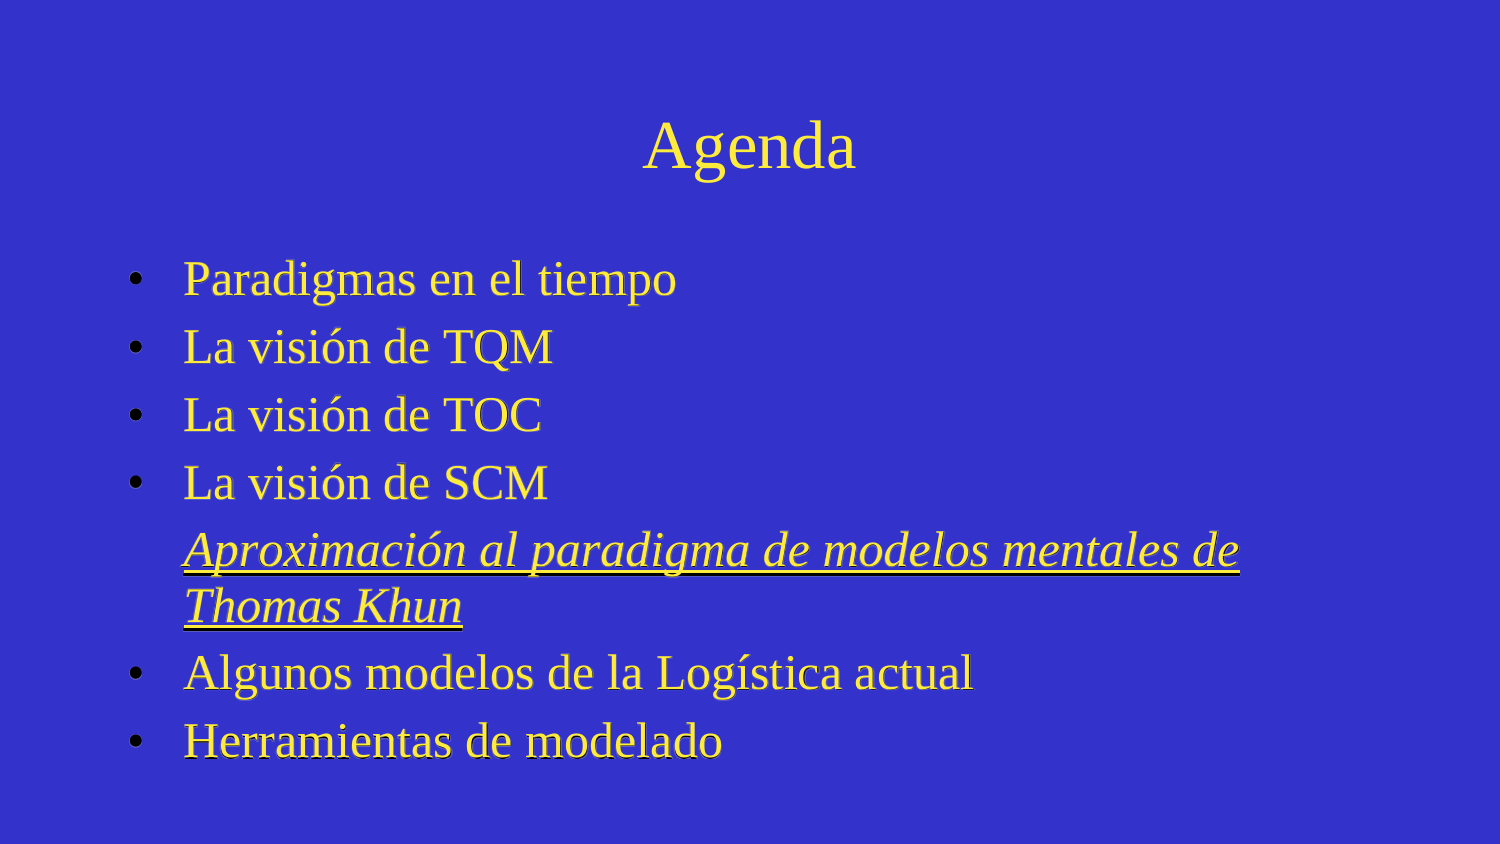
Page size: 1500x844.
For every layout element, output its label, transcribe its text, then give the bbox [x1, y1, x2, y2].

list Paradigmas en el tiempo La visión de TQM La visión de TOC La visión de SCM Aproximación al paradigma de modelos mentales de Thomas Khun Algunos modelos de la Logística actual Herramientas de modelado [112, 243, 1388, 751]
title Agenda [112, 57, 1388, 234]
